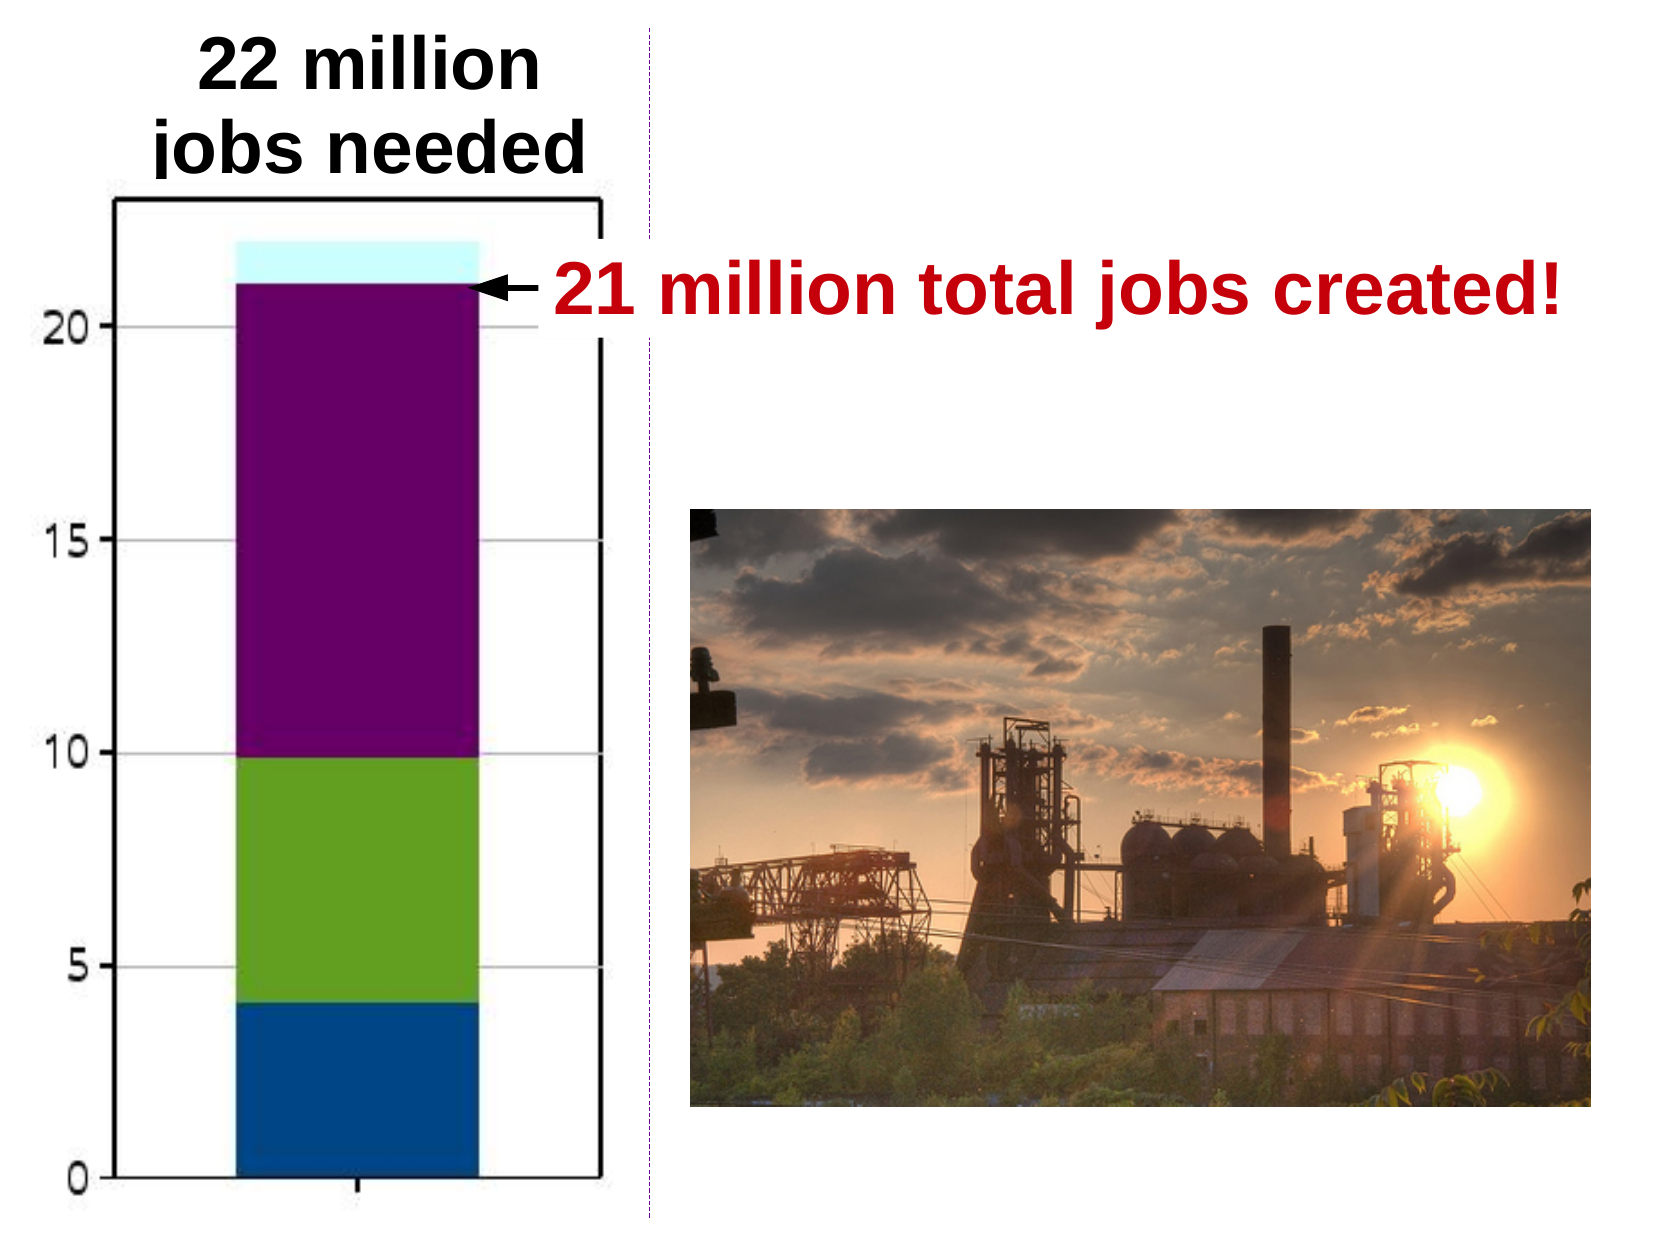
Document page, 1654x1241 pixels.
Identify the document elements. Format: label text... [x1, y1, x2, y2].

text_box 22 million jobs needed [126, 13, 614, 179]
picture [690, 509, 1591, 1107]
picture [30, 179, 616, 1231]
text_box 21 million total jobs created! [538, 238, 1621, 338]
